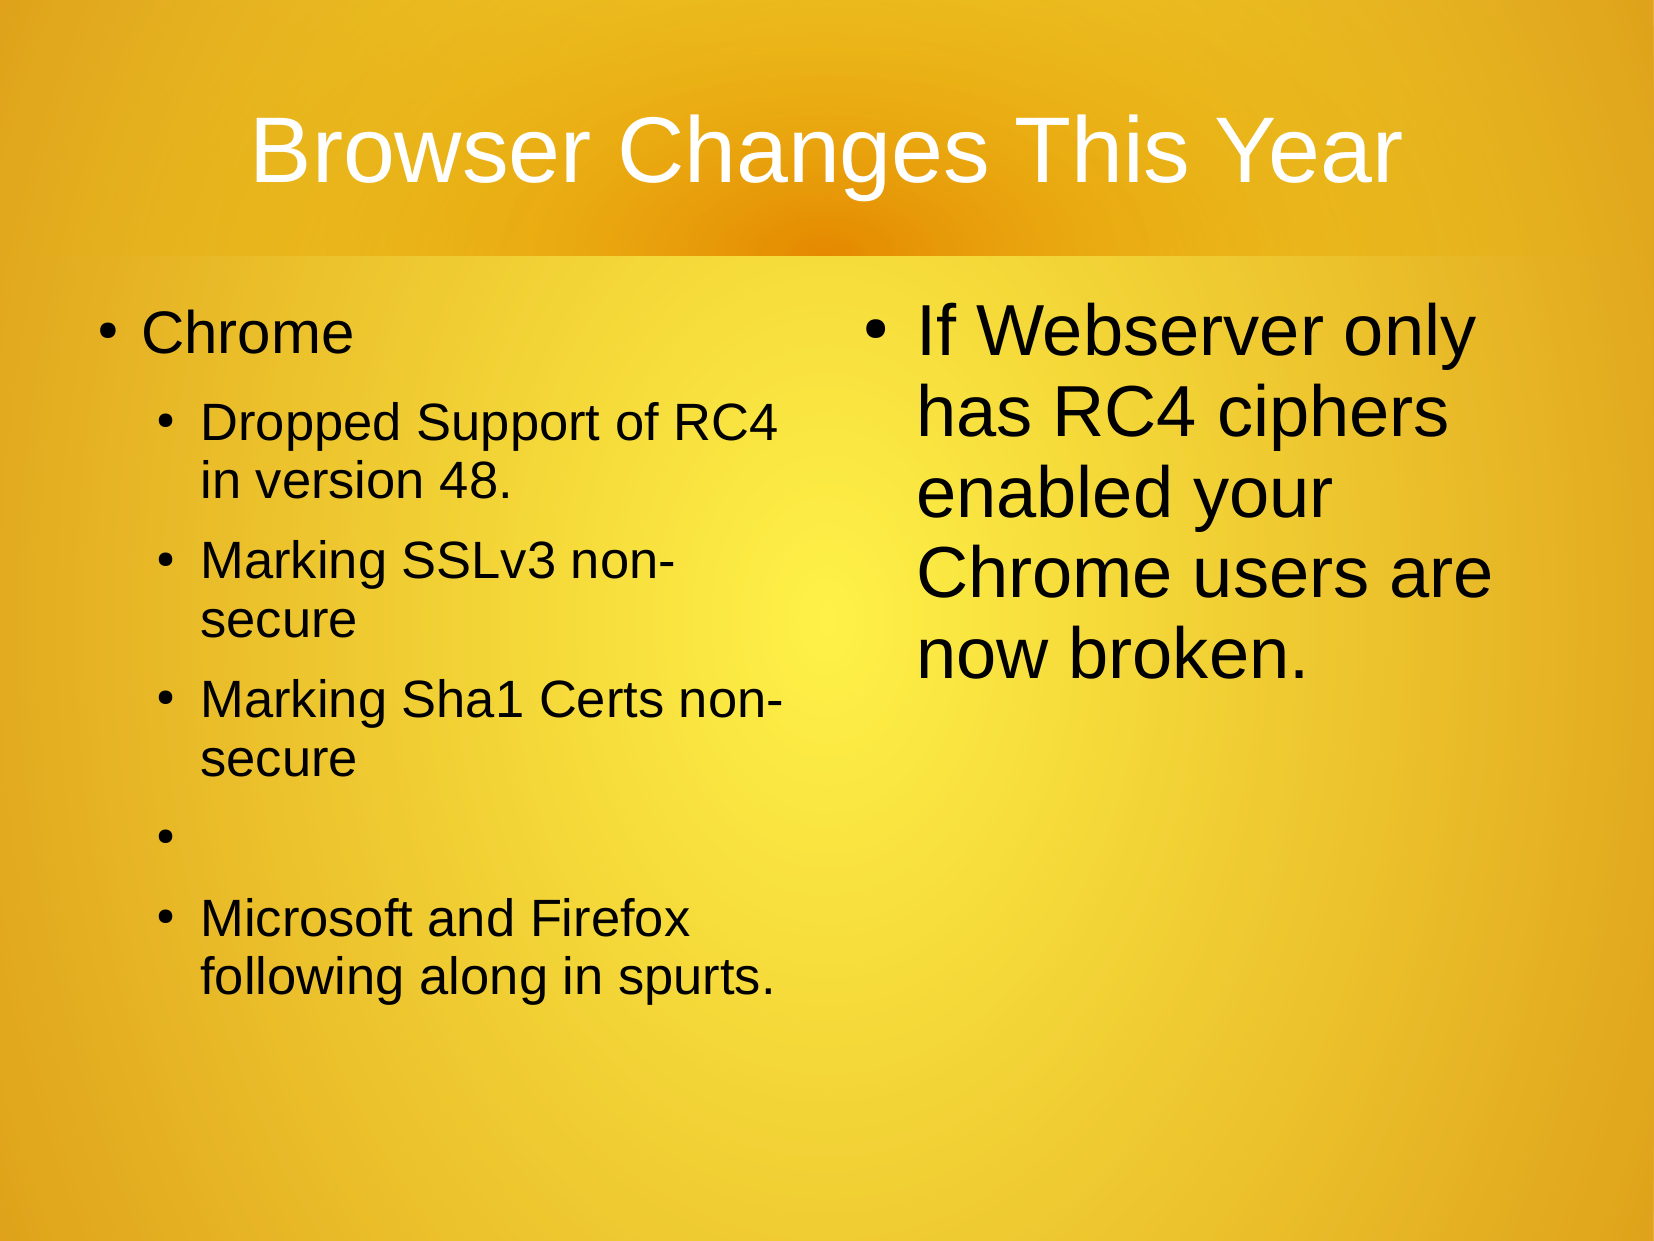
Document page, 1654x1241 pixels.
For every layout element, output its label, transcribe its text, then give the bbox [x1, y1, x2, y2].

title Browser Changes This Year [82, 47, 1571, 252]
list If Webserver only has RC4 ciphers enabled your Chrome users are now broken. [845, 290, 1572, 1010]
list Chrome Dropped Support of RC4 in version 48. Marking SSLv3 non-secure Marking Sha1 Certs non-secure Microsoft and Firefox following along in spurts. [82, 299, 809, 1019]
